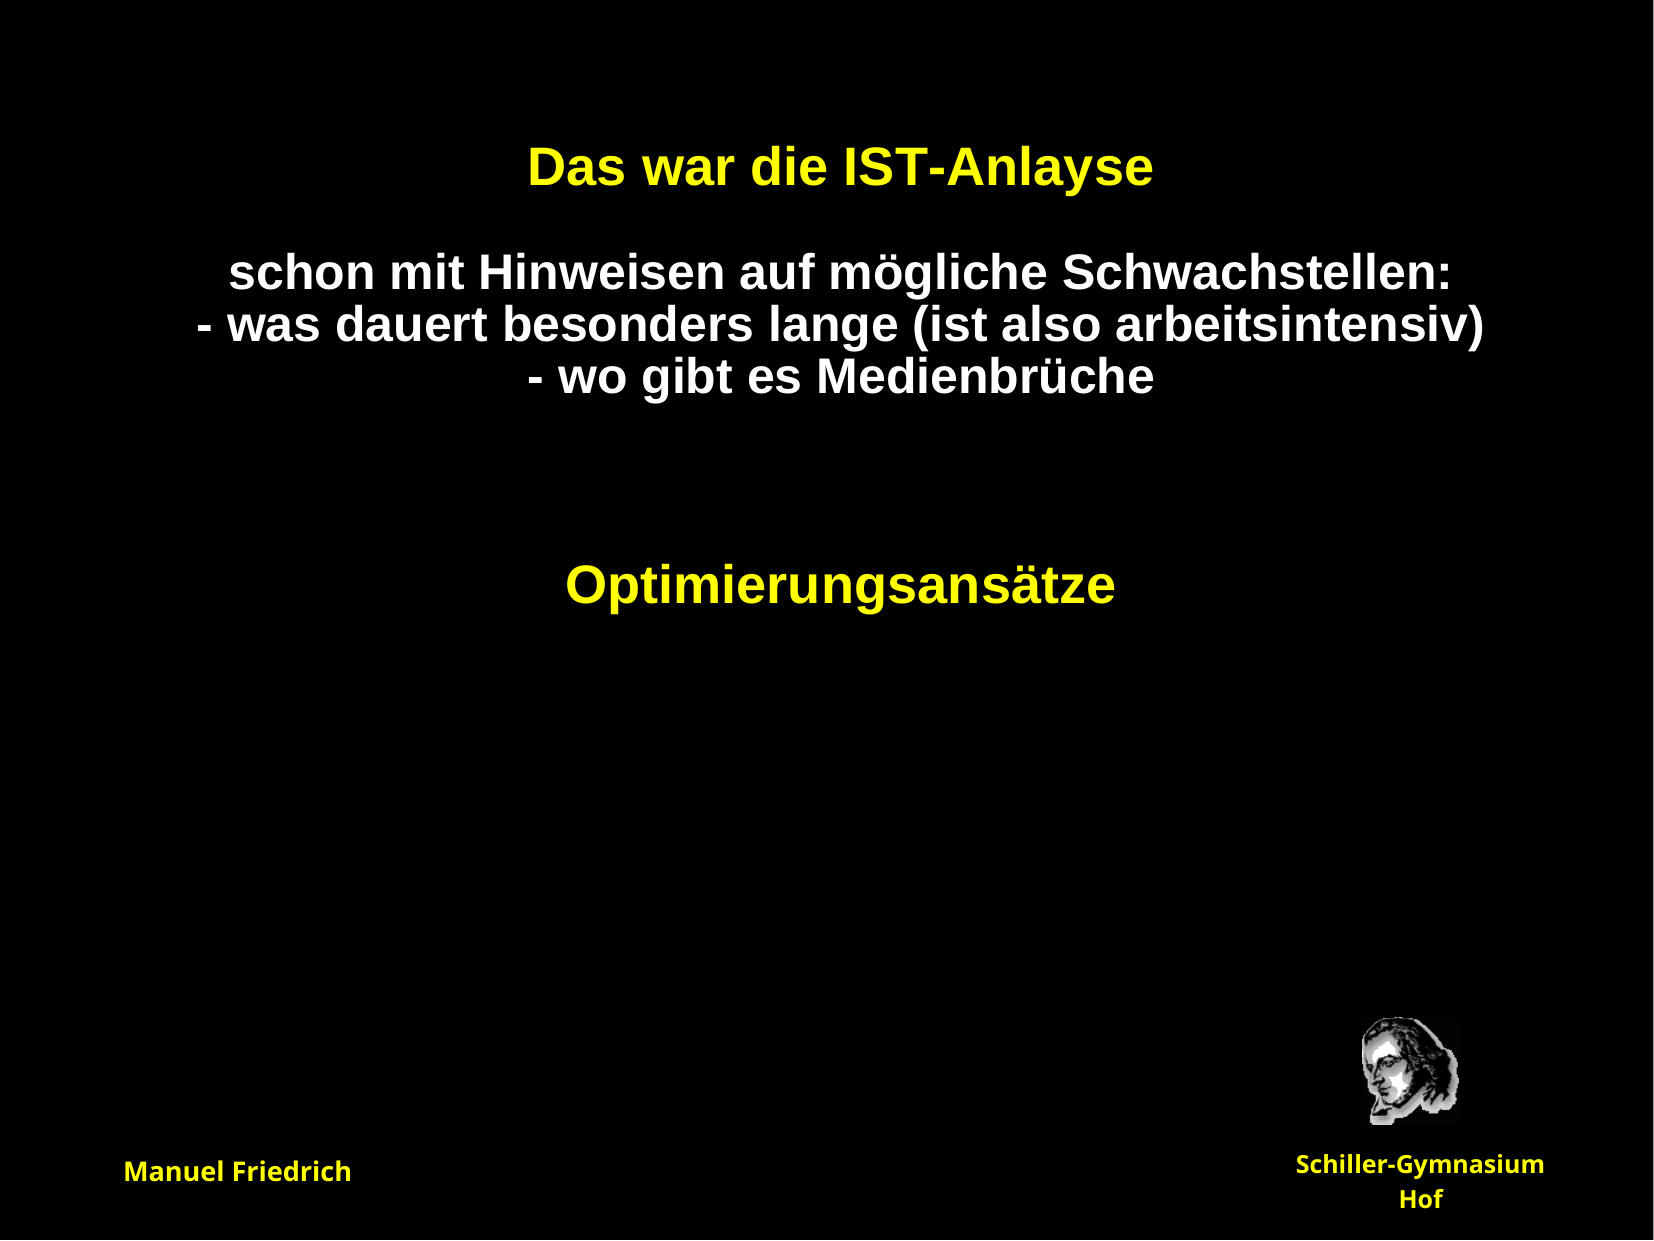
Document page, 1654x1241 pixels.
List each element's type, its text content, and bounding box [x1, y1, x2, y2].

text_box Manuel Friedrich [123, 1151, 353, 1191]
picture [1362, 1017, 1459, 1126]
text_box Das war die IST-Anlayse schon mit Hinweisen auf mögliche Schwachstellen: - was dauert besonders lange (ist also arbeitsintensiv) - wo gibt es Medienbrüche Optimierungsansätze [196, 140, 1487, 616]
text_box Schiller-Gymnasium Hof [1295, 1145, 1546, 1216]
